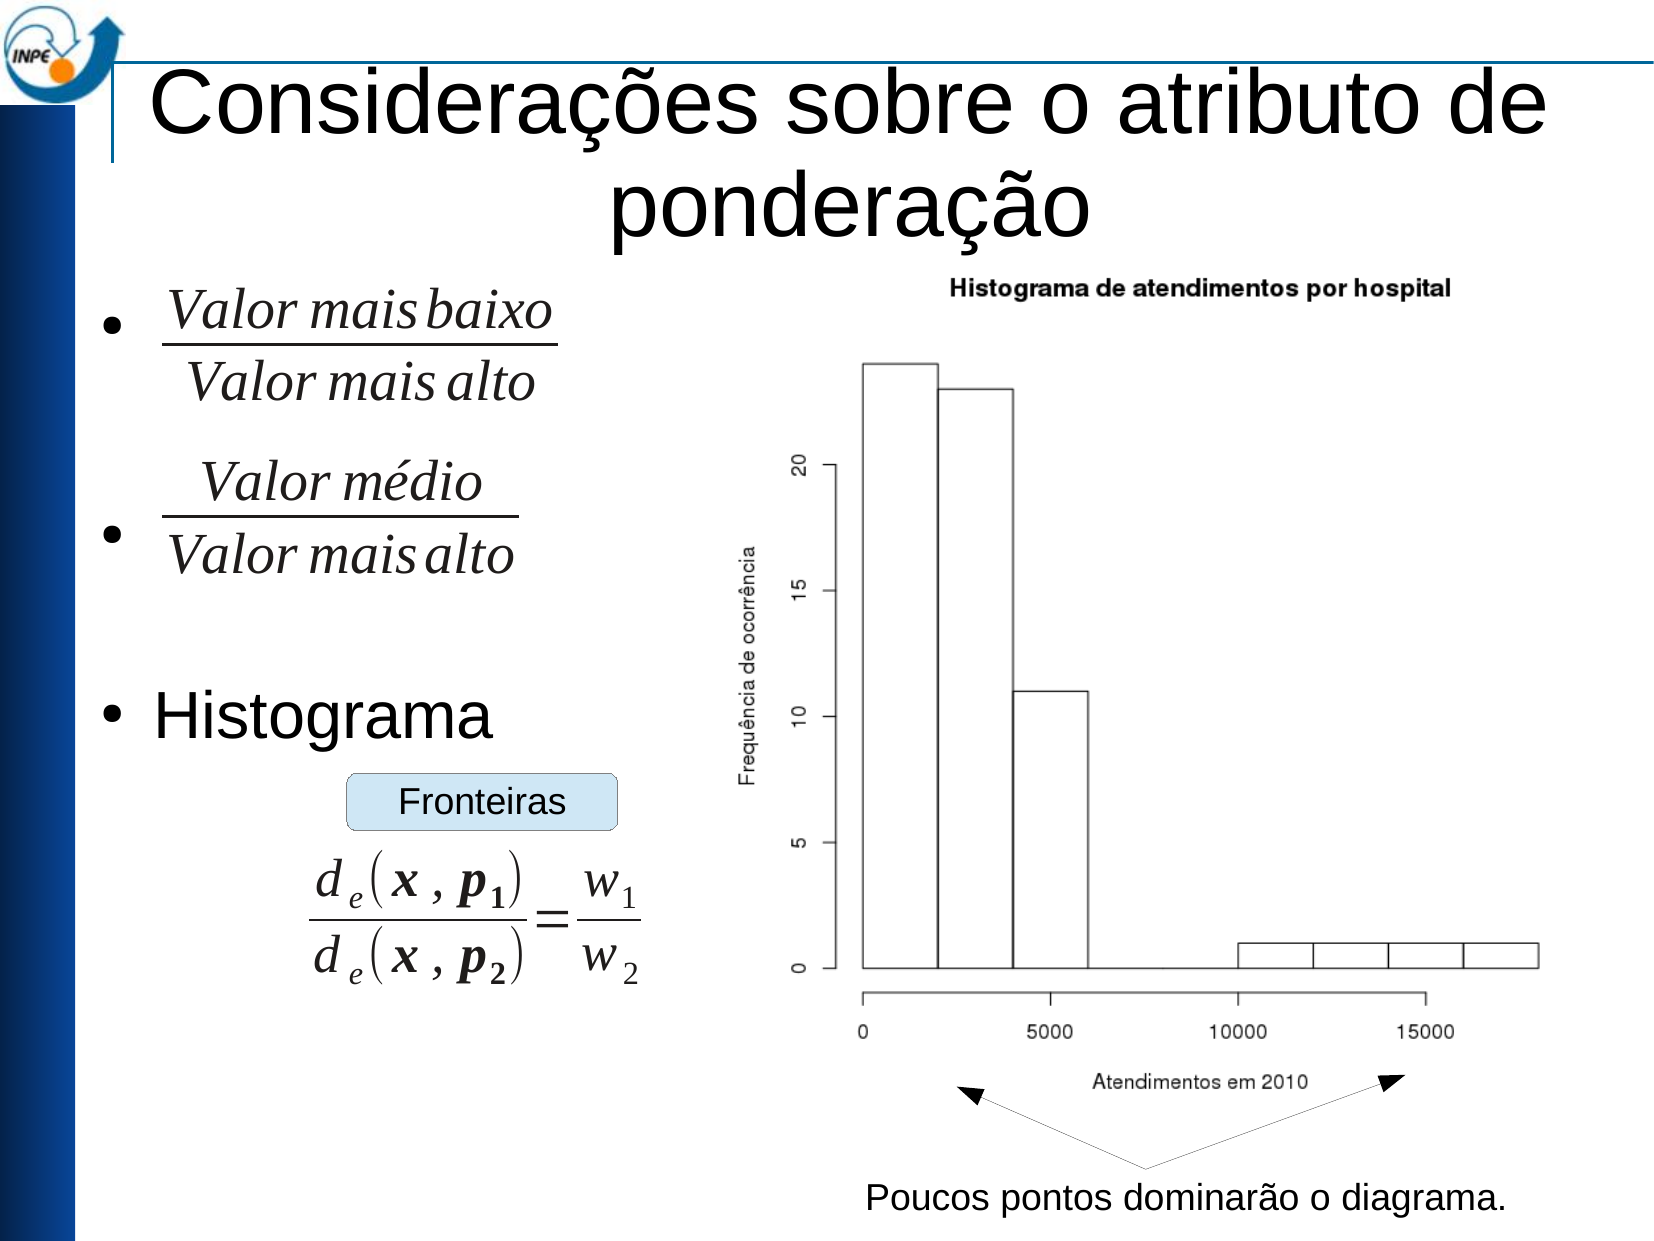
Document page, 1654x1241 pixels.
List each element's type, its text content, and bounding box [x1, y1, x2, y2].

text_box Poucos pontos dominarão o diagrama. [850, 1169, 1548, 1227]
chart [153, 448, 529, 587]
picture [732, 1010, 1619, 1123]
text_box Fronteiras [346, 773, 618, 831]
picture [0, 0, 126, 105]
picture [732, 257, 1619, 290]
chart [301, 846, 650, 993]
chart [153, 276, 568, 414]
title Considerações sobre o atributo de ponderação [82, 49, 1619, 257]
list Histograma [82, 290, 1619, 1010]
